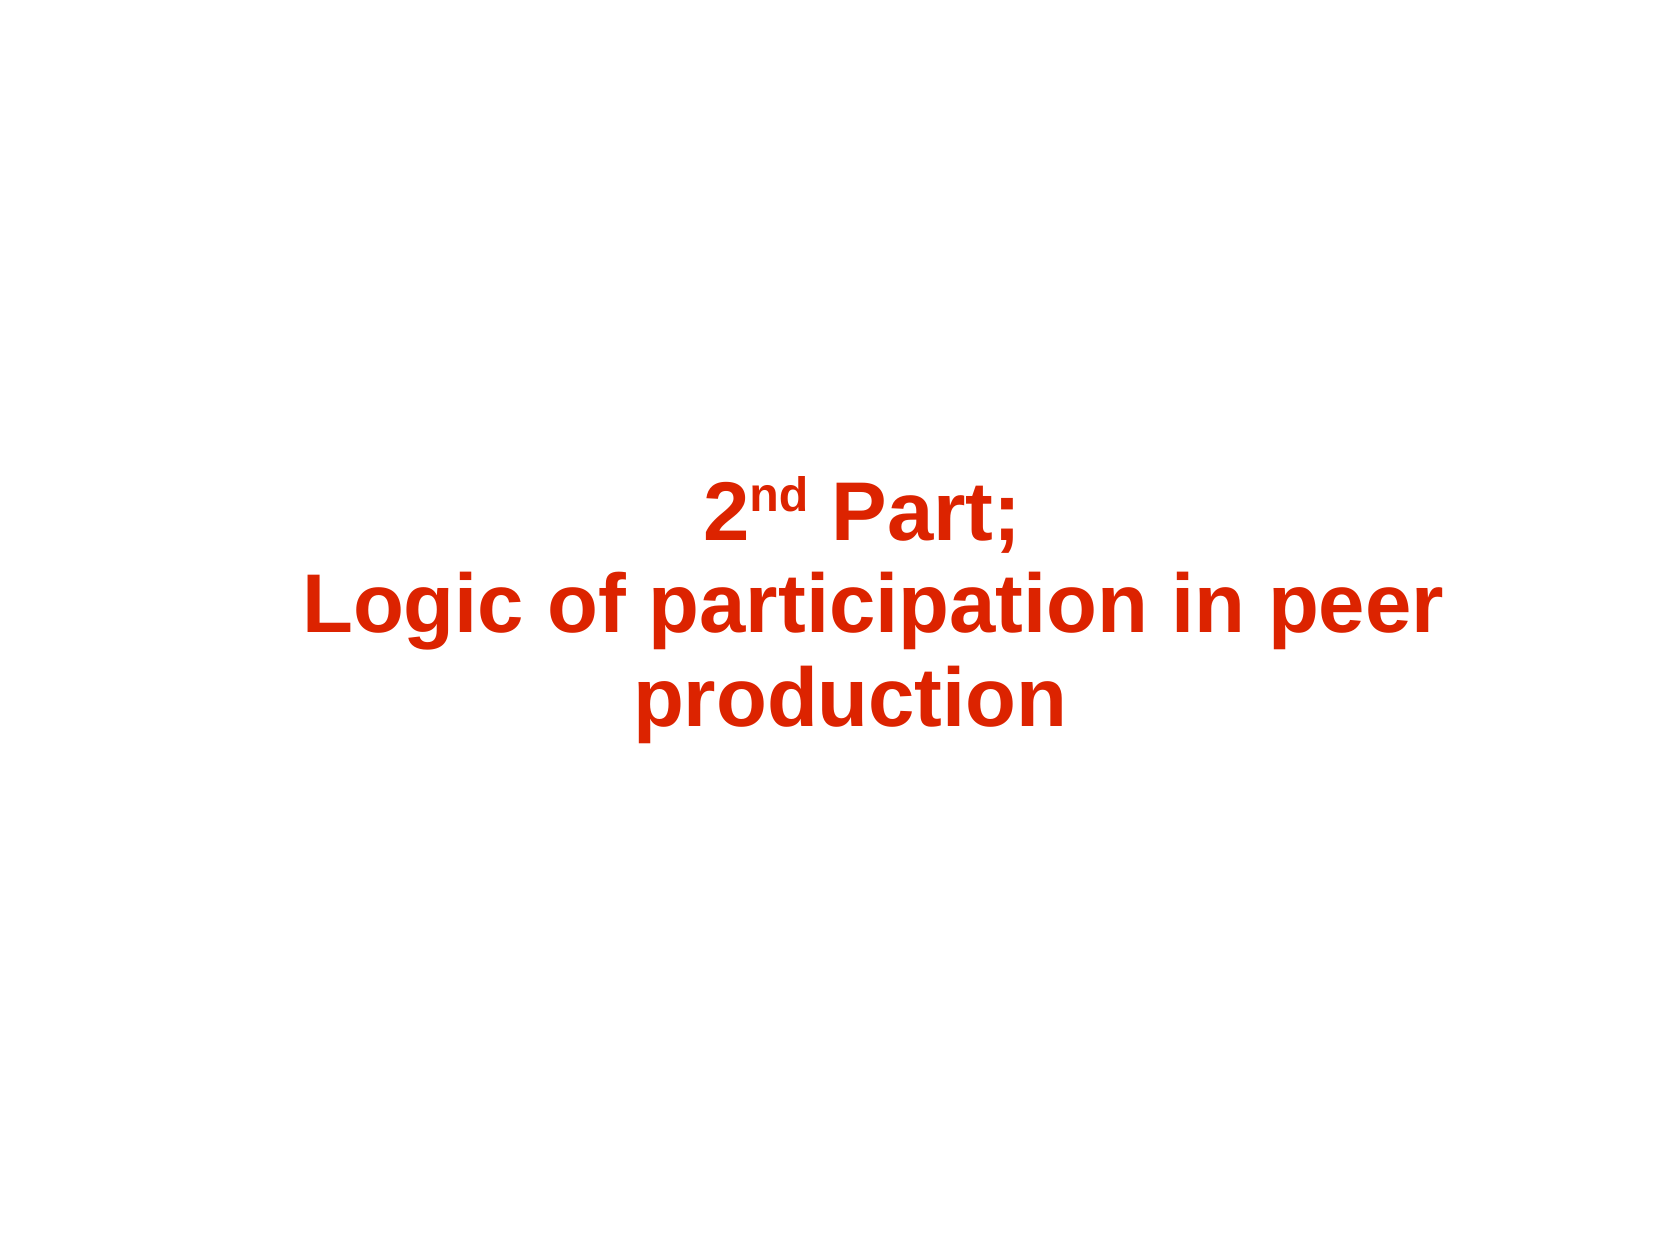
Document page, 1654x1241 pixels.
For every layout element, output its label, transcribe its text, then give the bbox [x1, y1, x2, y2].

title 2nd Part; Logic of participation in peer production [118, 233, 1607, 975]
